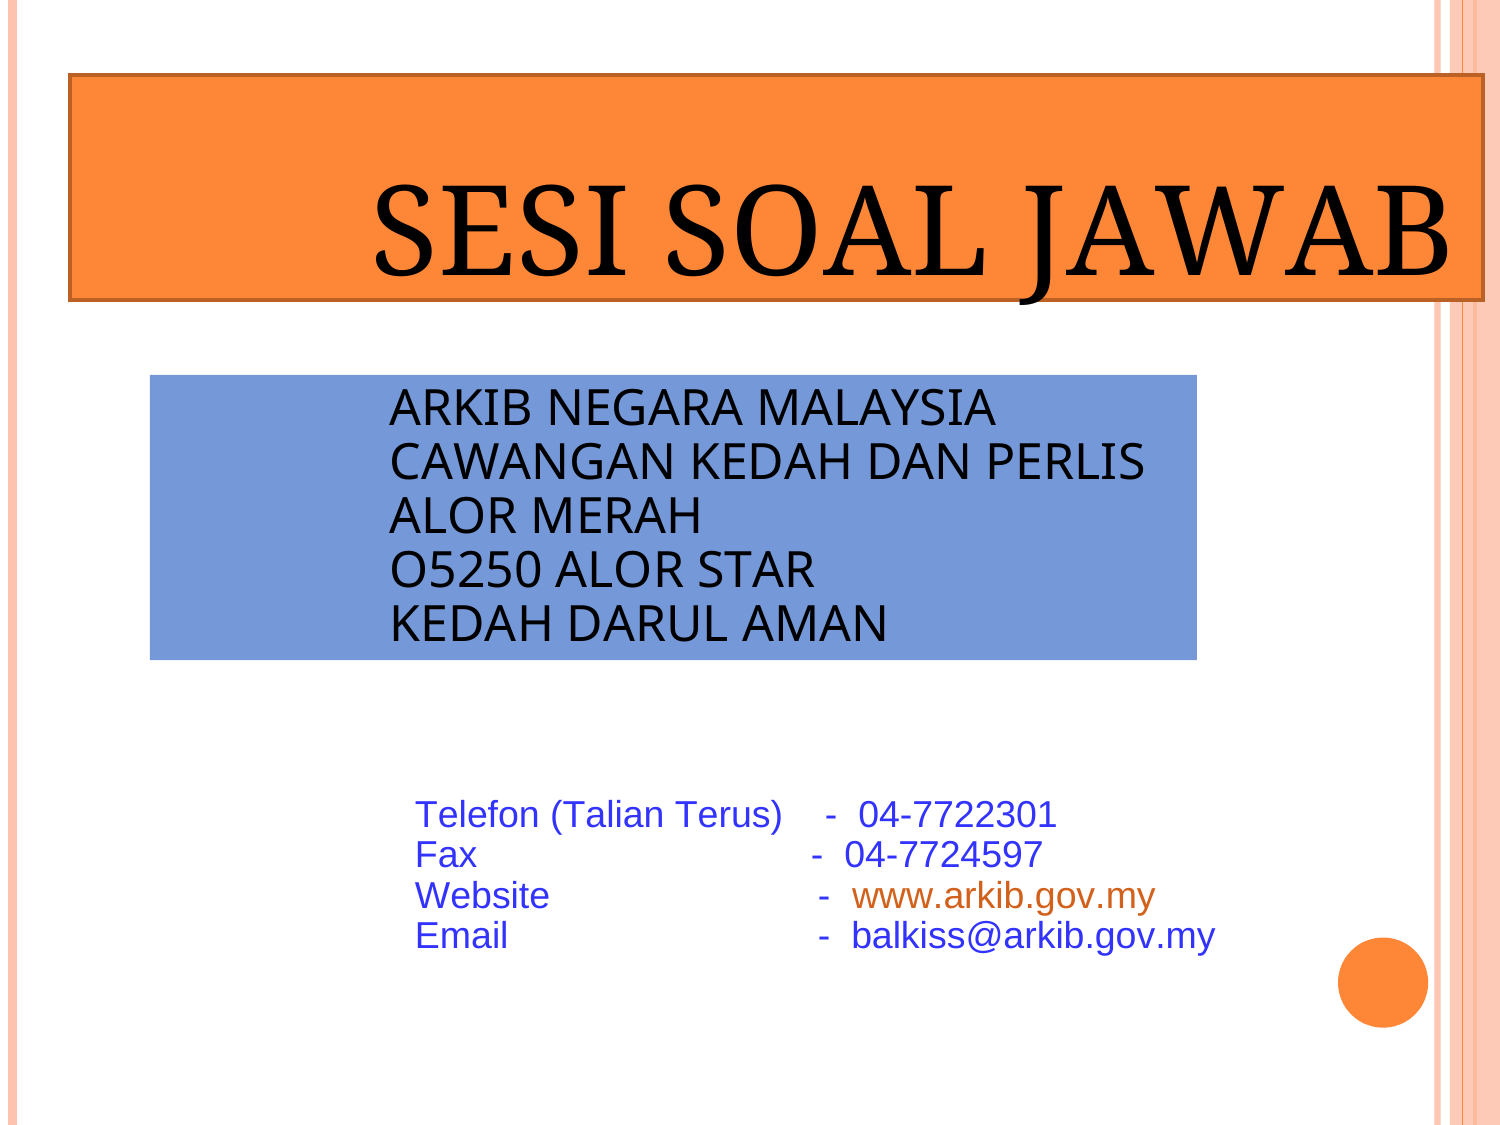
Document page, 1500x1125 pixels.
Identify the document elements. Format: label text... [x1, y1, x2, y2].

text_box Telefon (Talian Terus) - 04-7722301 Fax - 04-7724597 Website - www.arkib.gov.my Email - balkiss@arkib.gov.my [175, 787, 1325, 965]
title SESI SOAL JAWAB [70, 75, 1483, 300]
text_box ARKIB NEGARA MALAYSIA CAWANGAN KEDAH DAN PERLIS ALOR MERAH O5250 ALOR STAR KEDAH DARUL AMAN [149, 374, 1197, 661]
